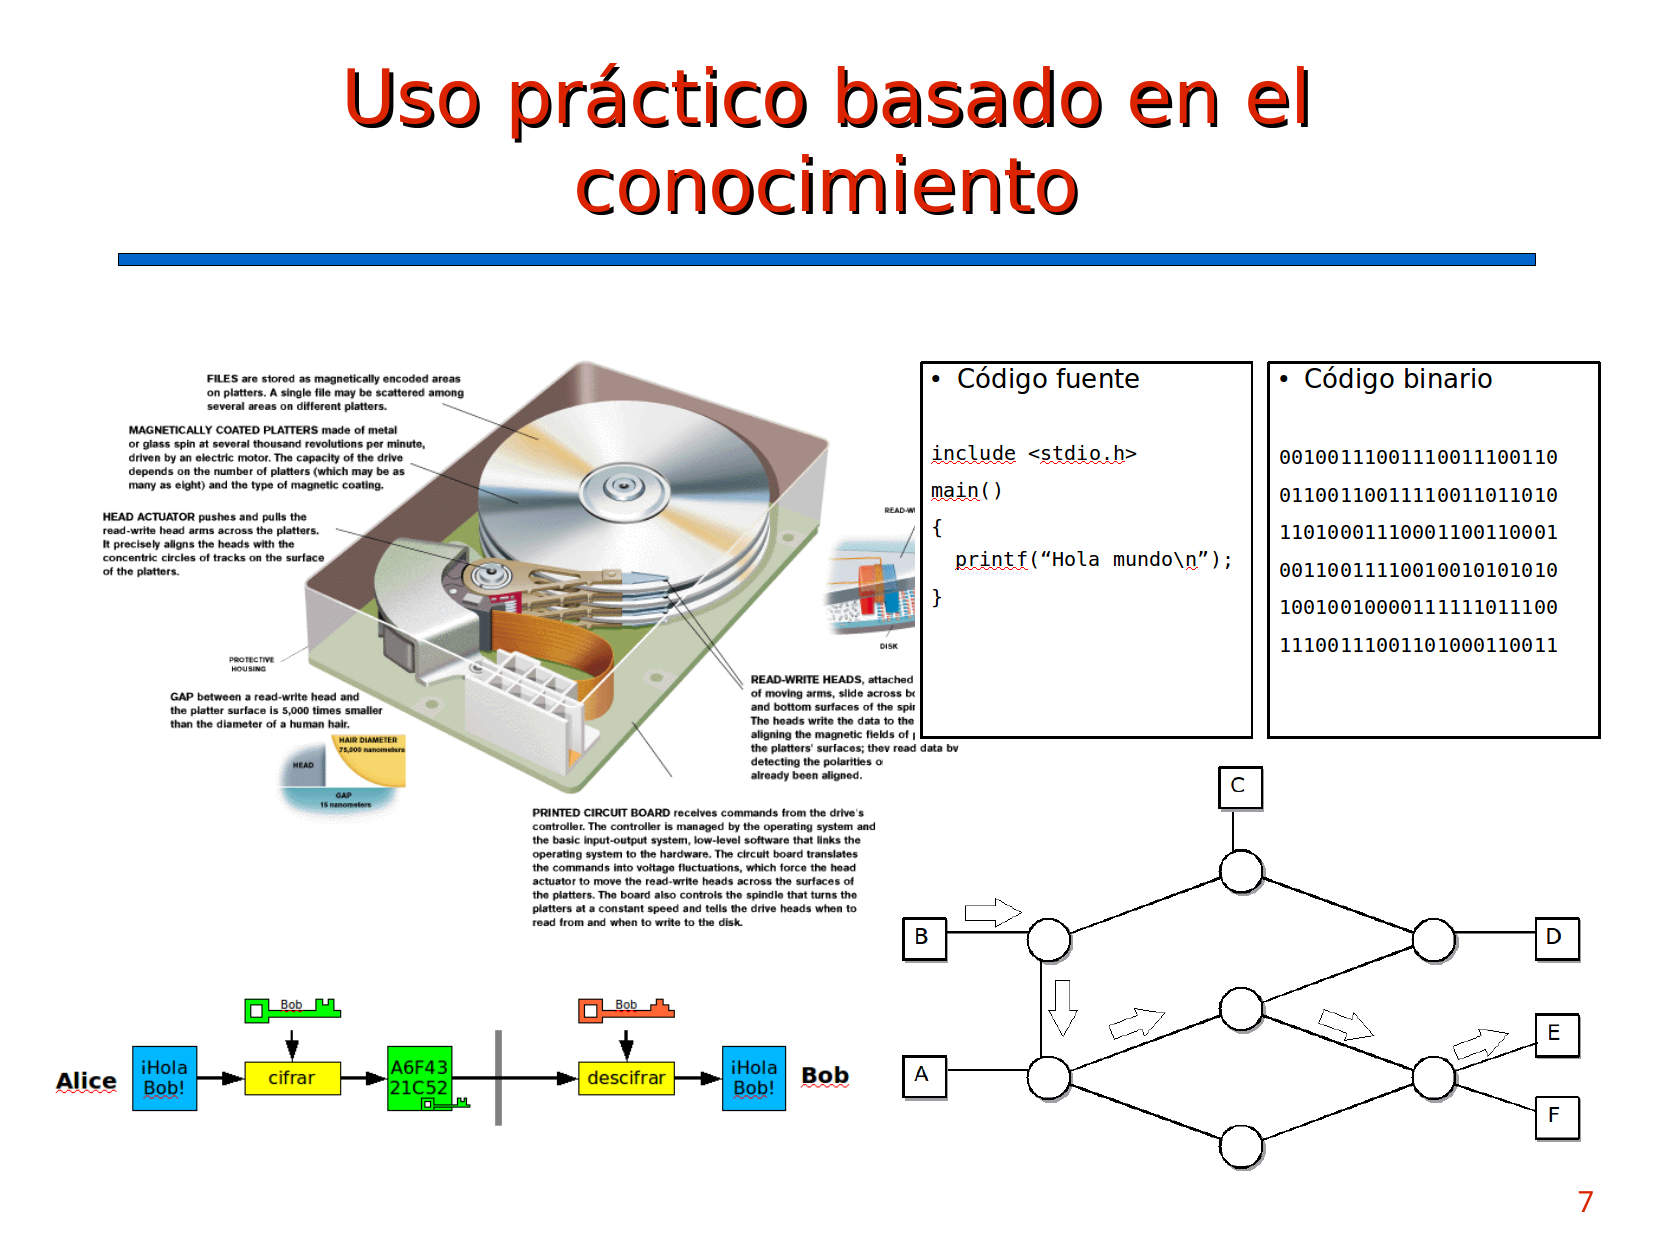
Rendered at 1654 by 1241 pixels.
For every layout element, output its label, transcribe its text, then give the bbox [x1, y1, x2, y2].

picture [39, 992, 857, 1137]
title Uso práctico basado en el conocimiento [88, 37, 1565, 246]
picture [103, 354, 1607, 1184]
